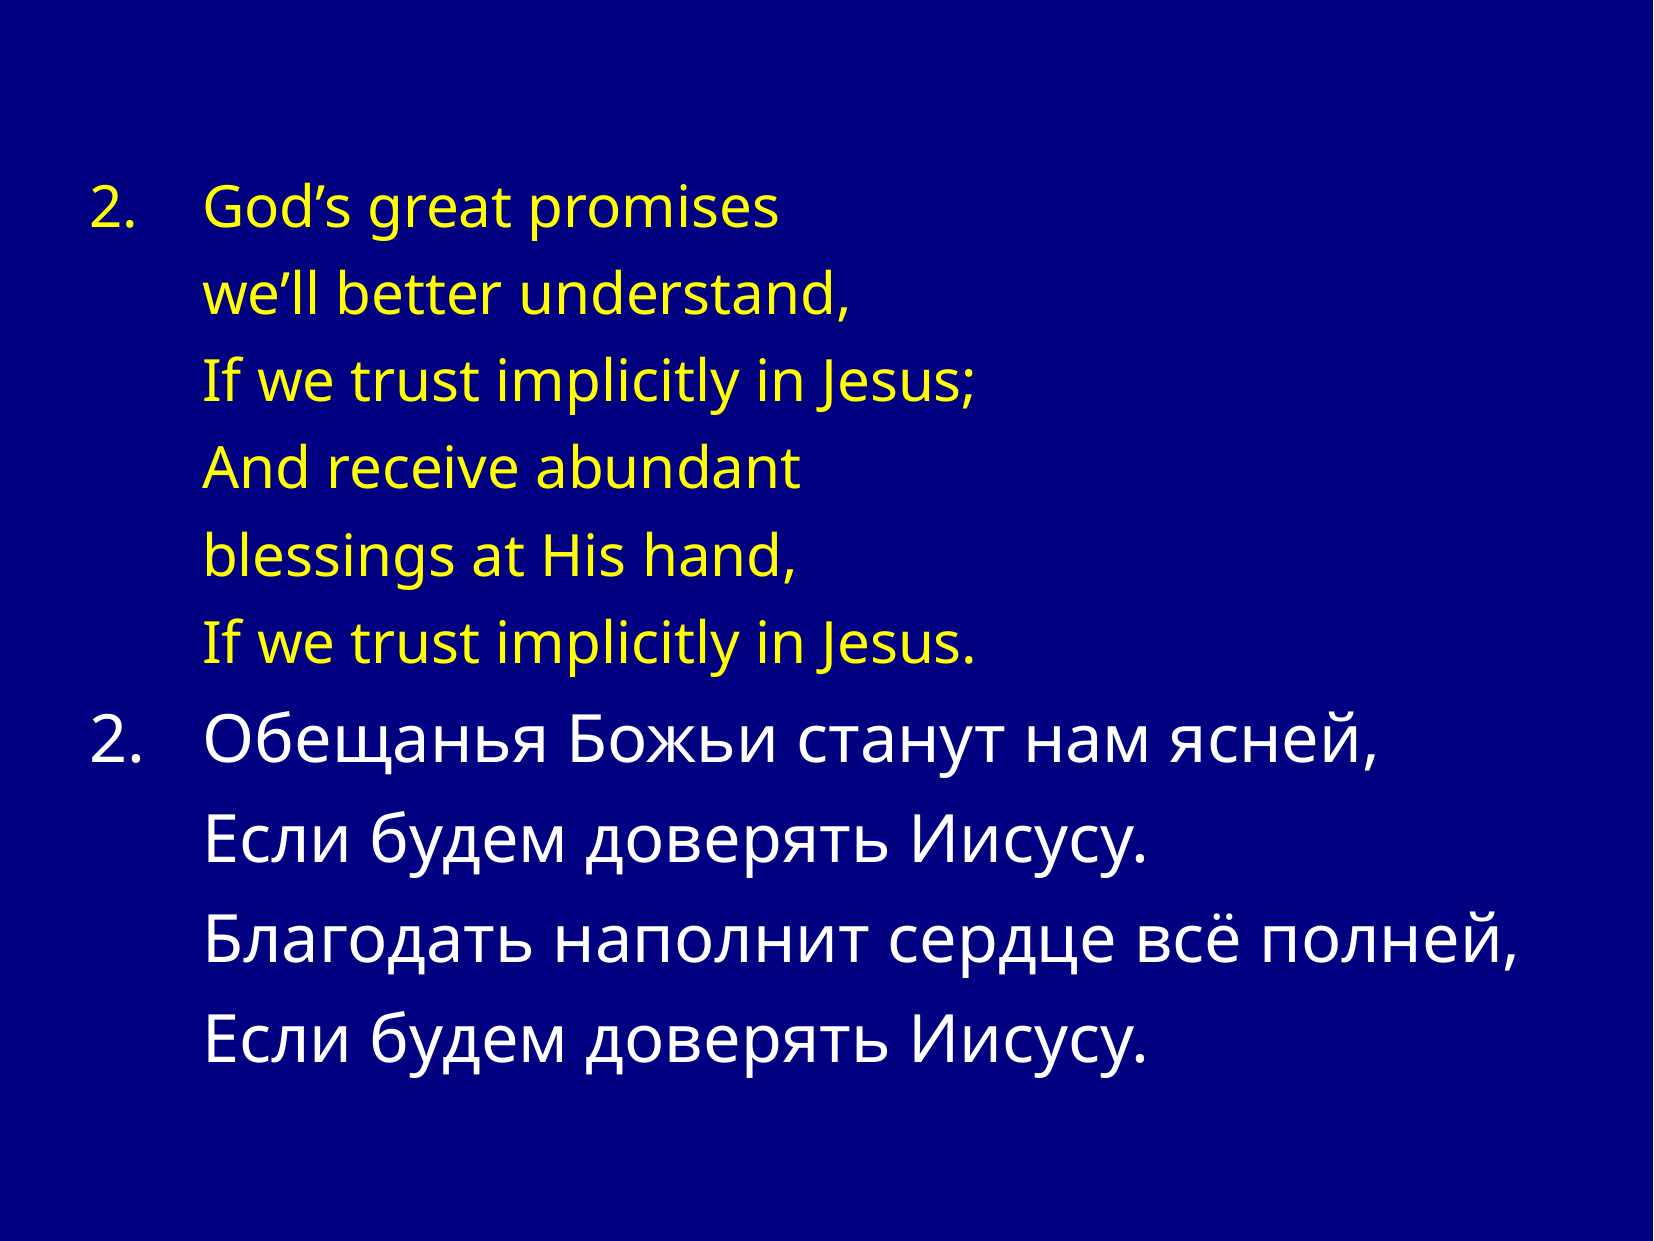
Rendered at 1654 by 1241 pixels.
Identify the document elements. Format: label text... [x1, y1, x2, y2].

text_box 2. God’s great promises we’ll better understand, If we trust implicitly in Jesus; And receive abundant blessings at His hand, If we trust implicitly in Jesus. [75, 150, 1576, 638]
text_box 2. Обещанья Божьи станут нам ясней, Если будем доверять Иисусу. Благодать наполнит сердце всё полней, Если будем доверять Иисусу. [75, 675, 1653, 1163]
